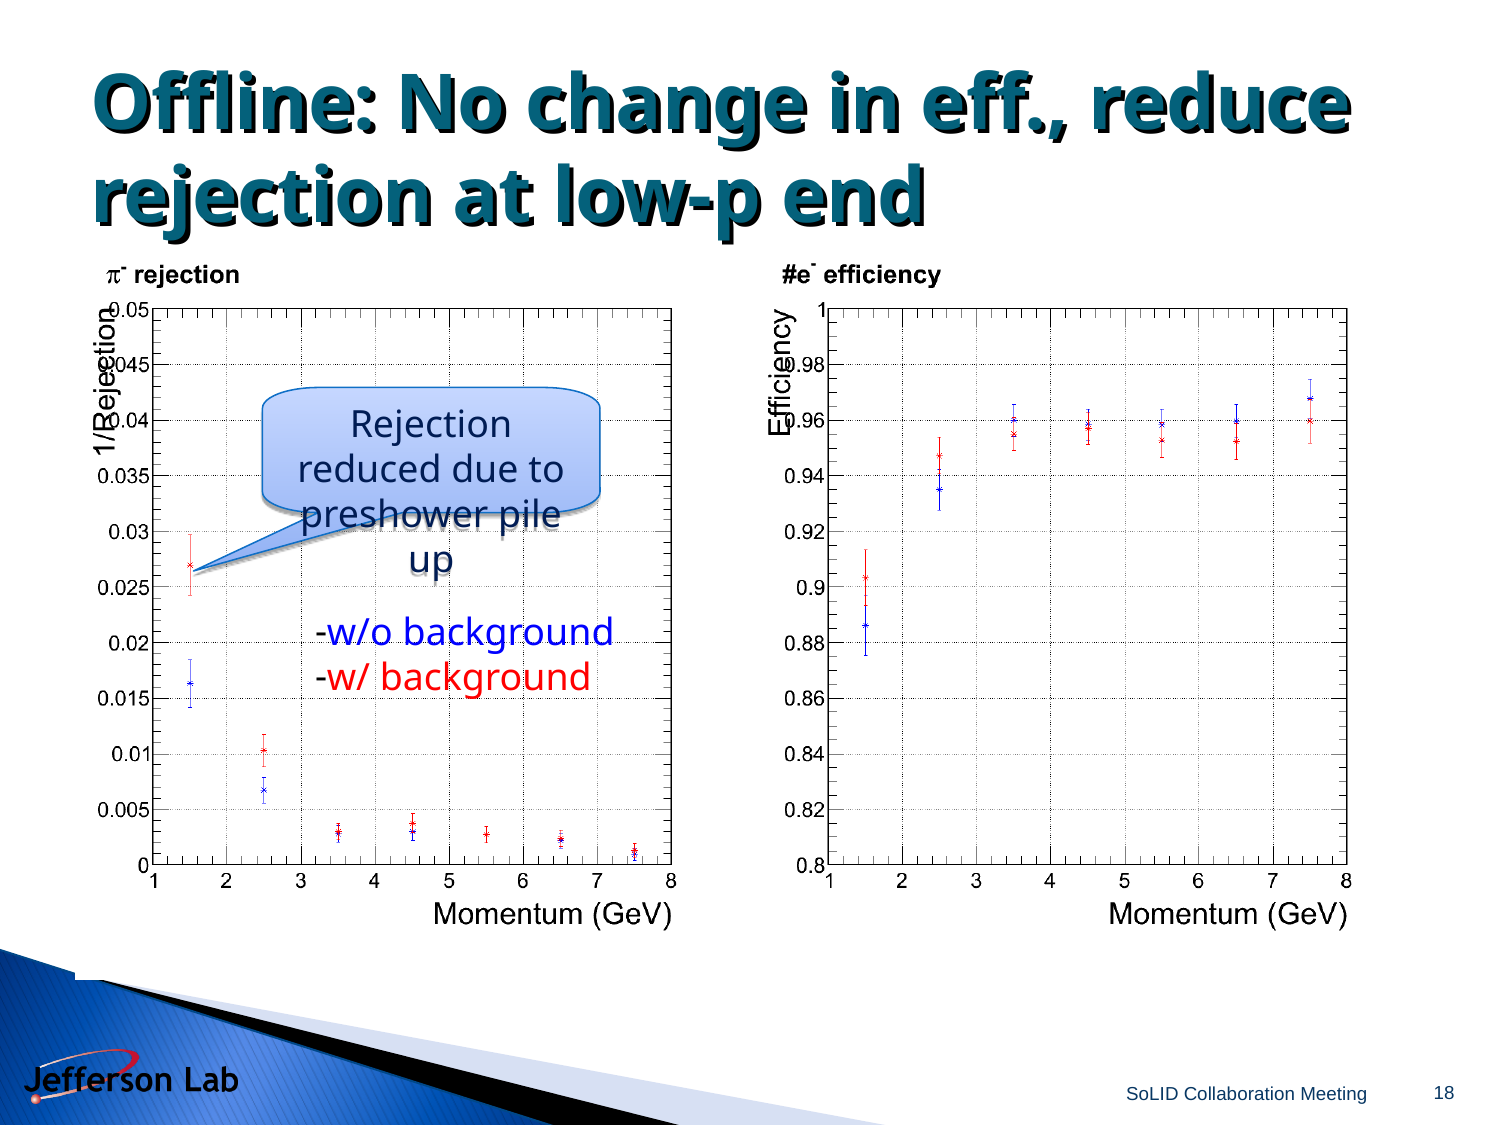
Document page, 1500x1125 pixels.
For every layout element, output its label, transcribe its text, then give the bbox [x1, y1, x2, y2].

title Offline: No change in eff., reduce rejection at low-p end [75, 45, 1426, 233]
text_box 18 [1418, 1051, 1479, 1112]
text_box Rejection reduced due to preshower pile up [193, 387, 601, 572]
picture [75, 248, 1426, 980]
text_box w/o background w/ background [300, 600, 1050, 705]
text_box SoLID Collaboration Meeting [1074, 1051, 1418, 1112]
